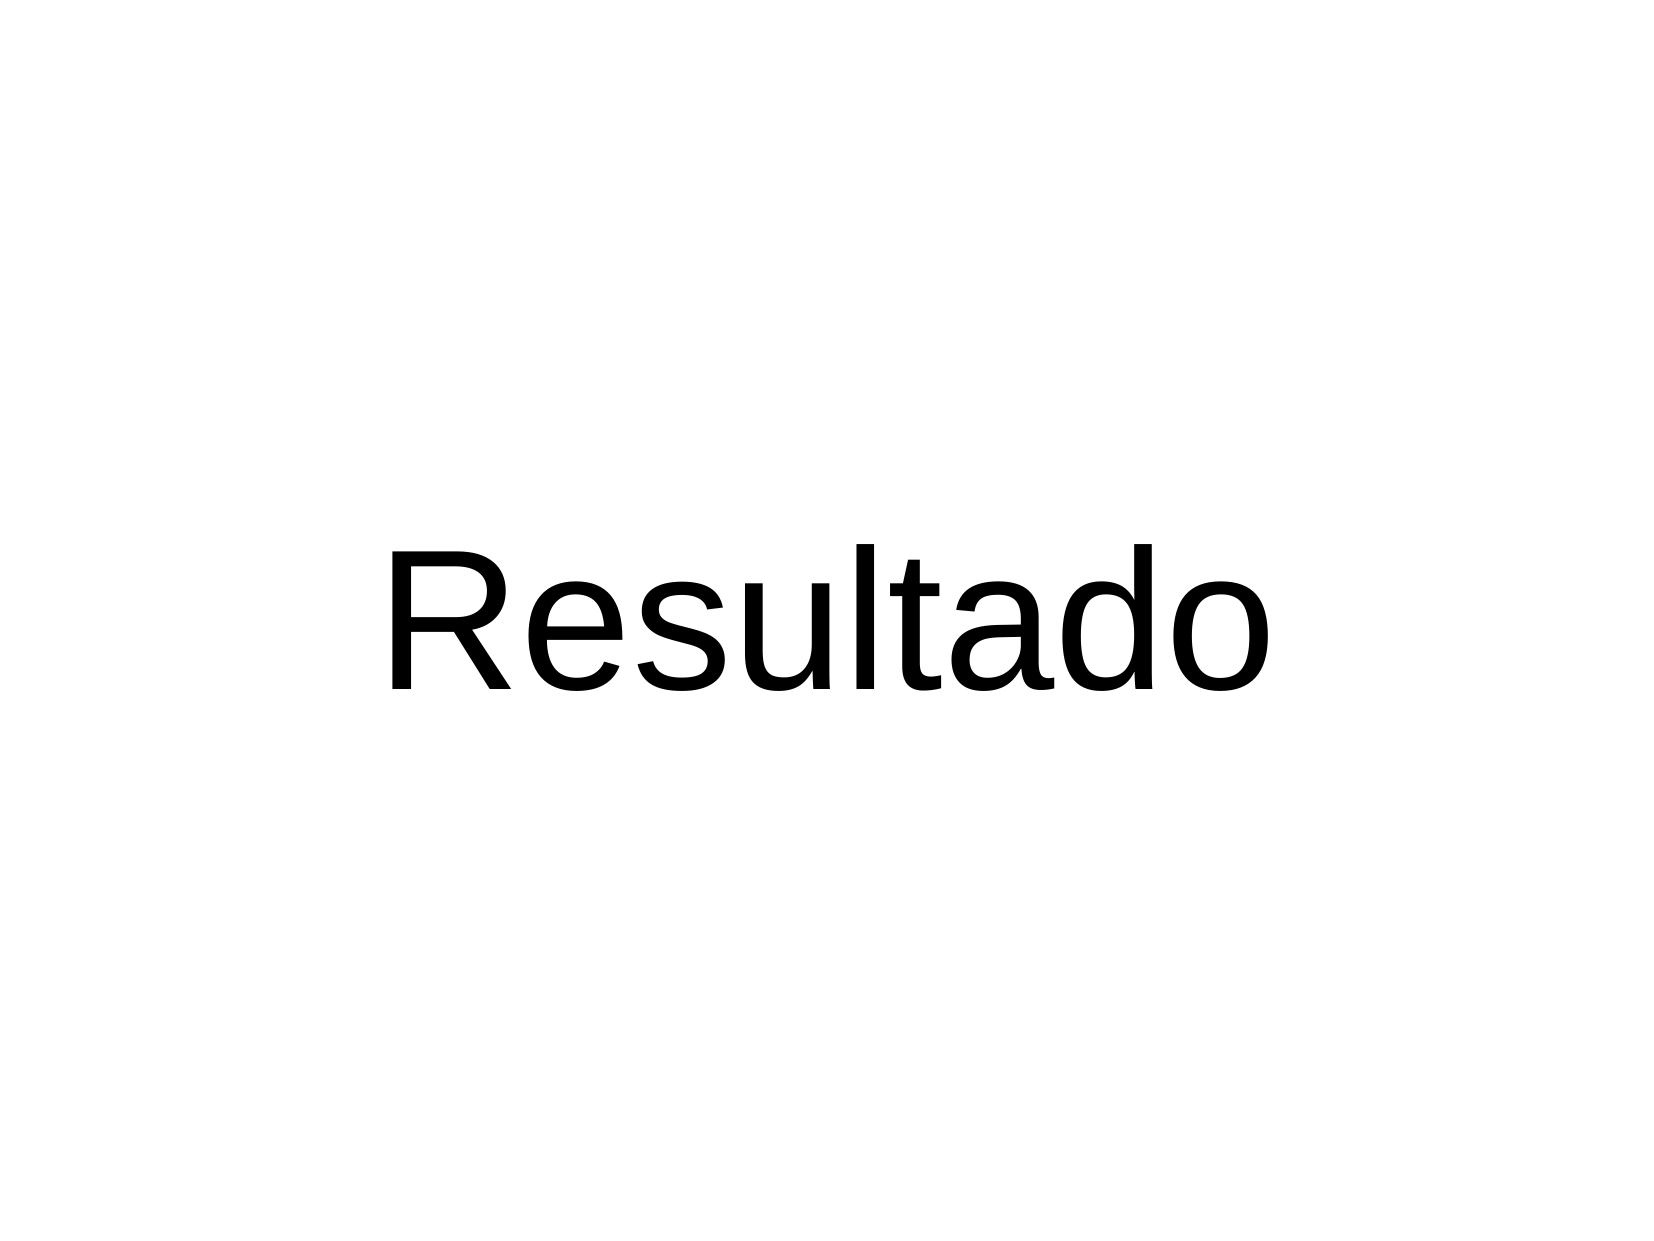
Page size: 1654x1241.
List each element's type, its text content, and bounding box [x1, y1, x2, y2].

subtitle Resultado [82, 140, 1571, 1101]
